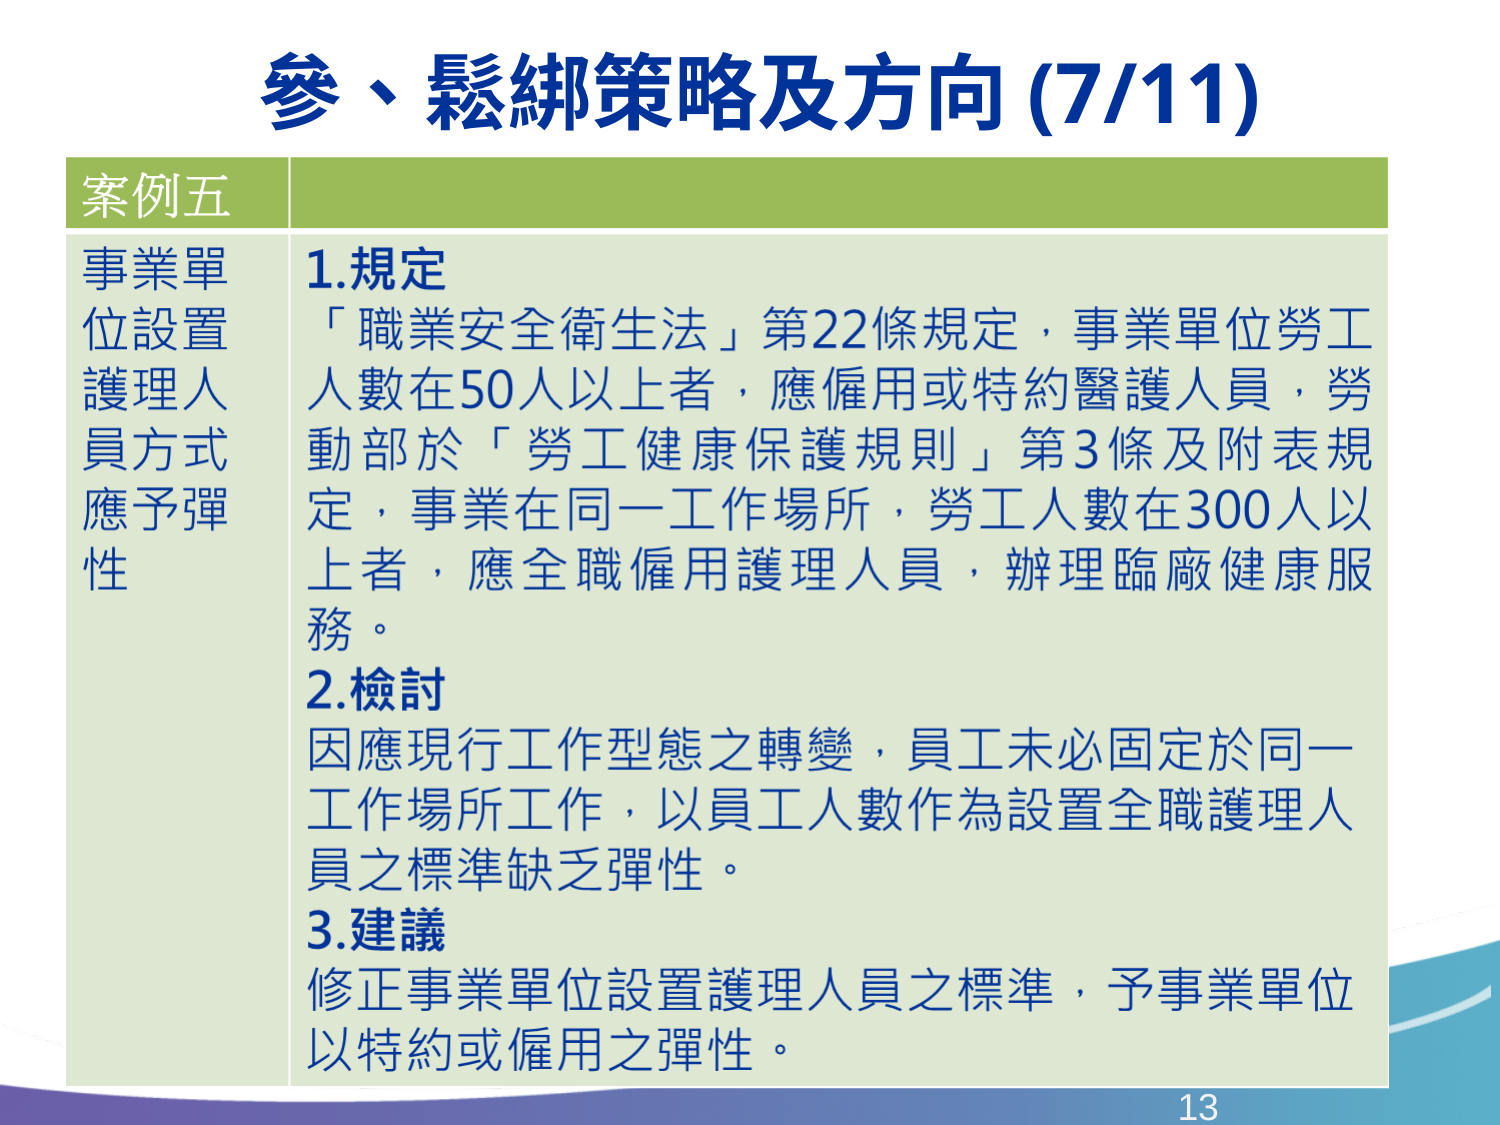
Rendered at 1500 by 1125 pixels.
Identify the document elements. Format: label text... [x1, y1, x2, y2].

text_box 參、鬆綁策略及方向(7/11) [9, 19, 1500, 152]
picture [64, 147, 1389, 1112]
